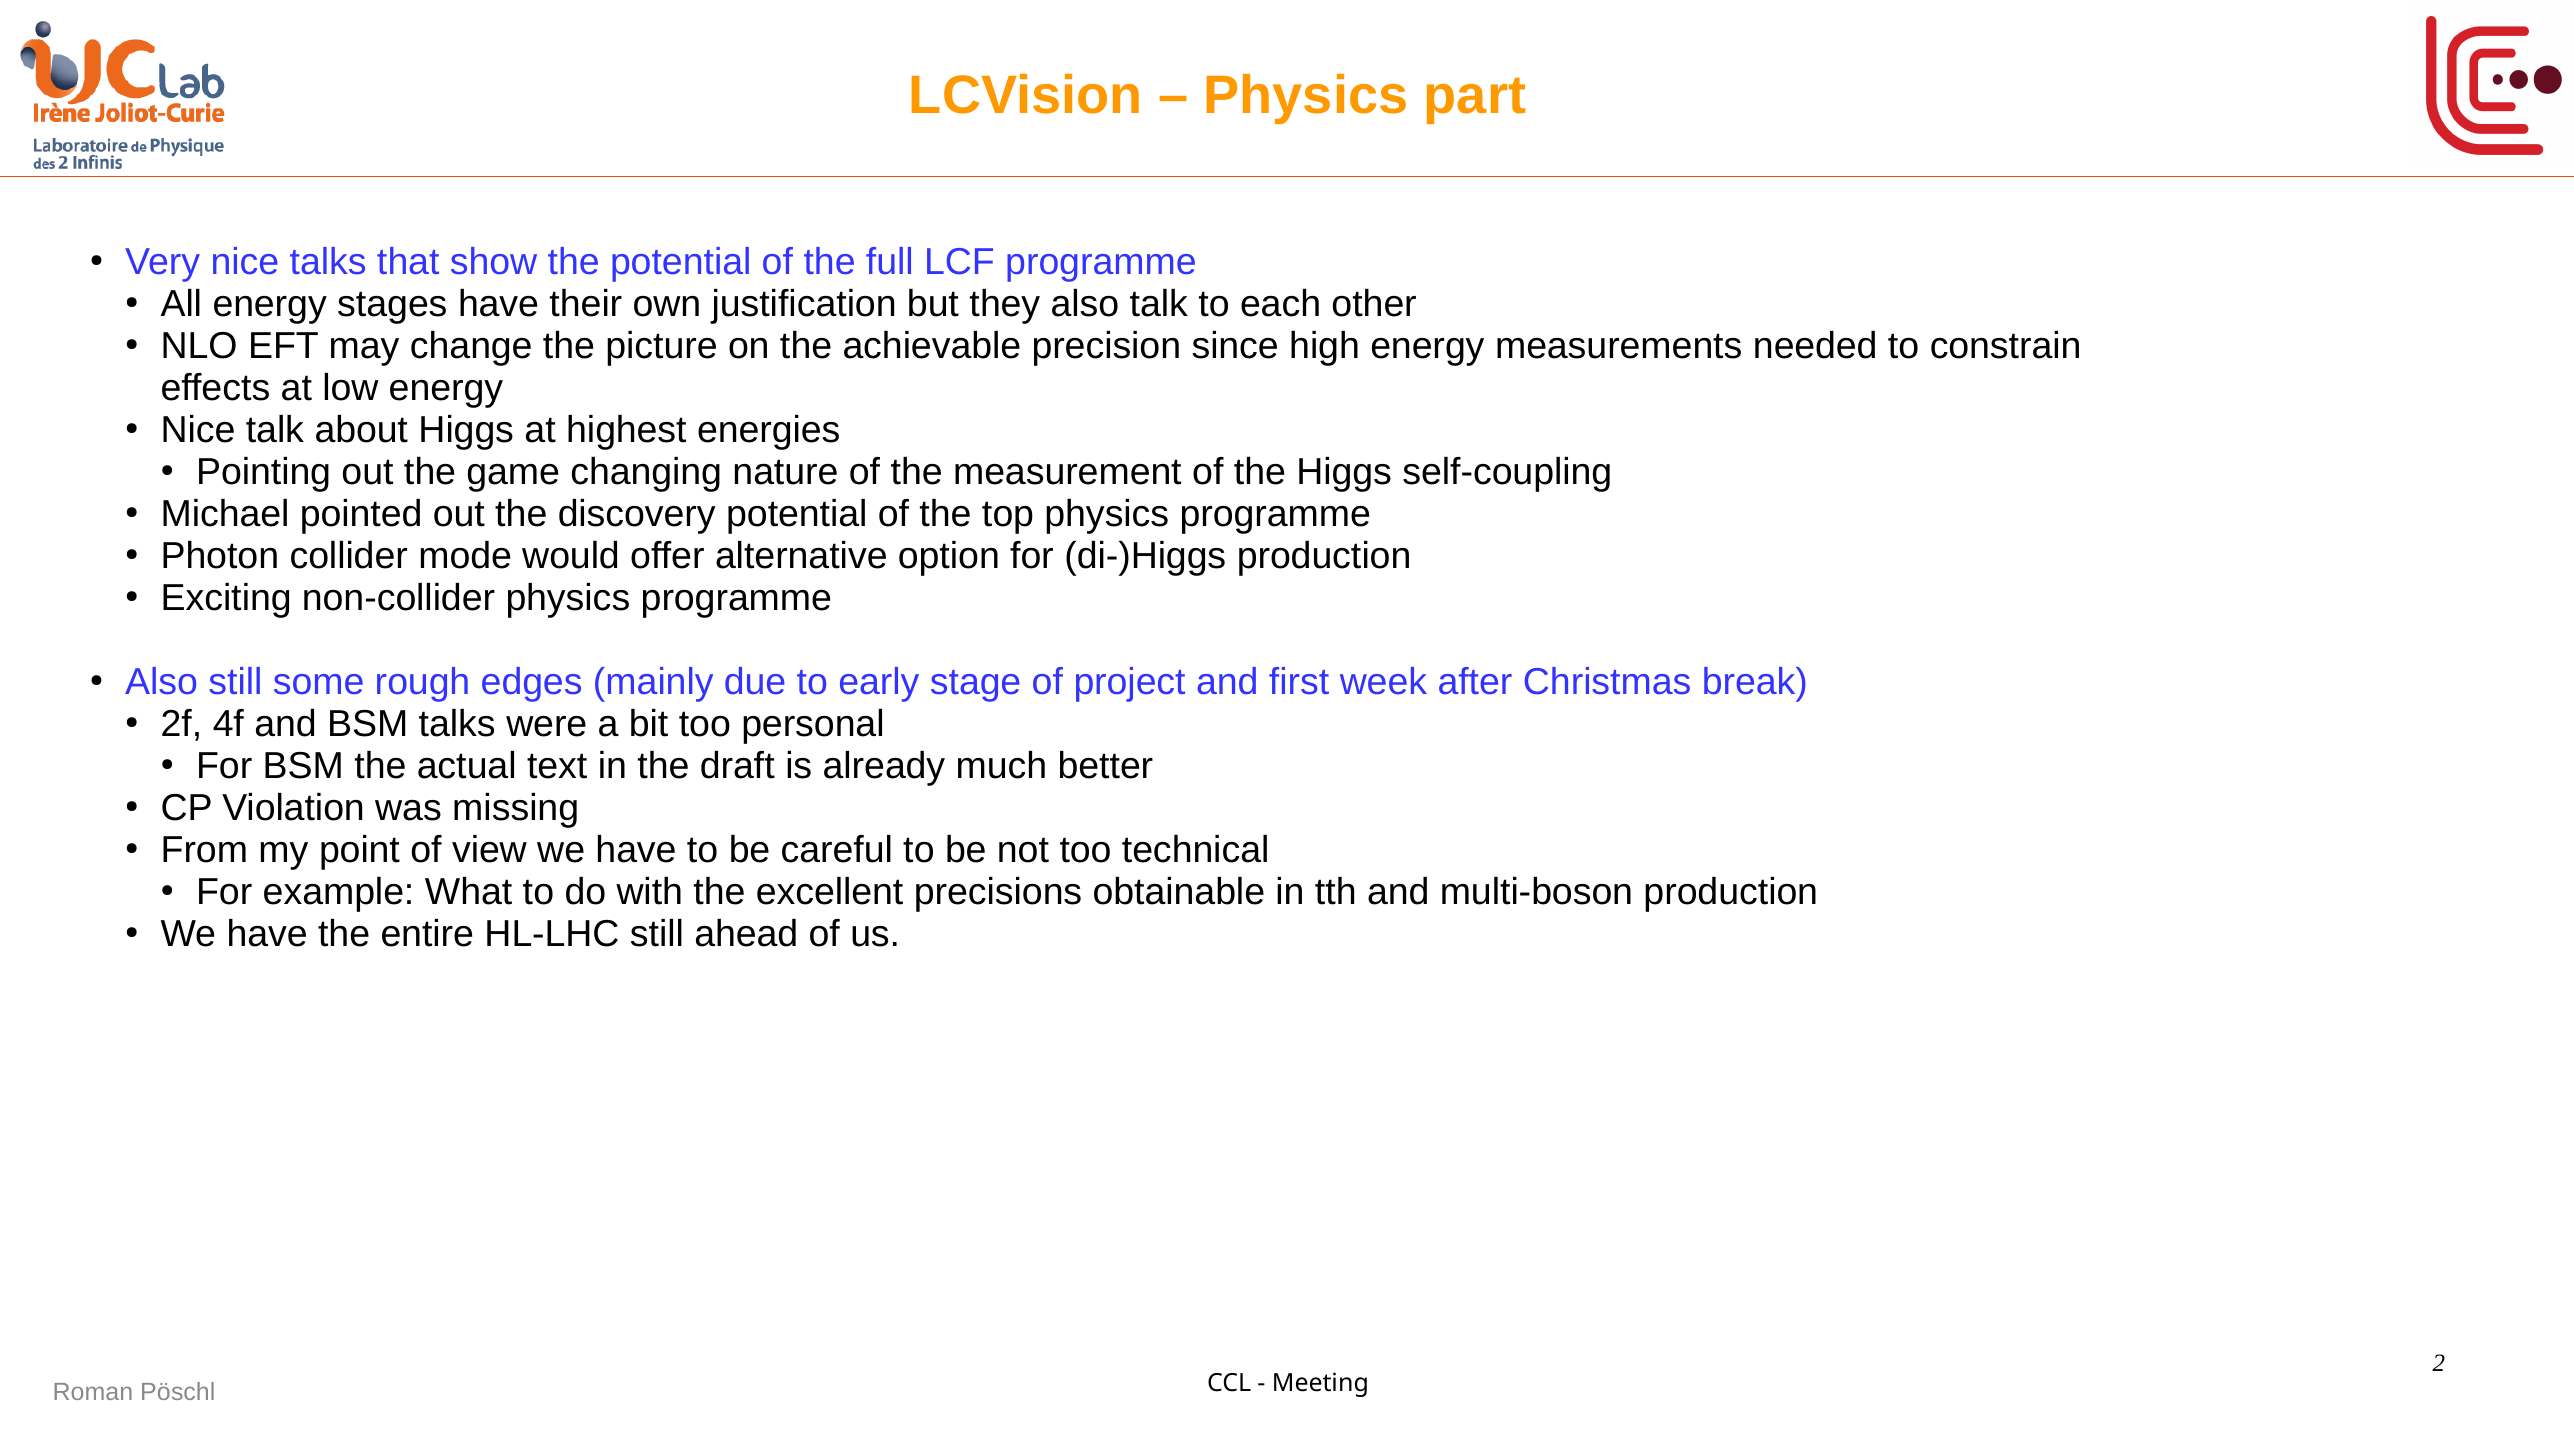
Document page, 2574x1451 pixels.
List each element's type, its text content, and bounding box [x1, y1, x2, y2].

title LCVision – Physics part [67, 29, 2384, 159]
text_box Very nice talks that show the potential of the full LCF programme All energy stages have their own justification but they also talk to each other NLO EFT may change the picture on the achievable precision since high energy measurements needed to constrain effects at low energy Nice talk about Higgs at highest energies Pointing out the game changing nature of the measurement of the Higgs self-coupling Michael pointed out the discovery potential of the top physics programme Photon collider mode would offer alternative option for (di-)Higgs production Exciting non-collider physics programme Also still some rough edges (mainly due to early stage of project and first week after Christmas break) 2f, 4f and BSM talks were a bit too personal For BSM the actual text in the draft is already much better CP Violation was missing From my point of view we have to be careful to be not too technical For example: What to do with the excellent precisions obtainable in tth and multi-boson production We have the entire HL-LHC still ahead of us. [75, 233, 2187, 1088]
picture [4, 5, 240, 184]
picture [2412, 3, 2574, 168]
